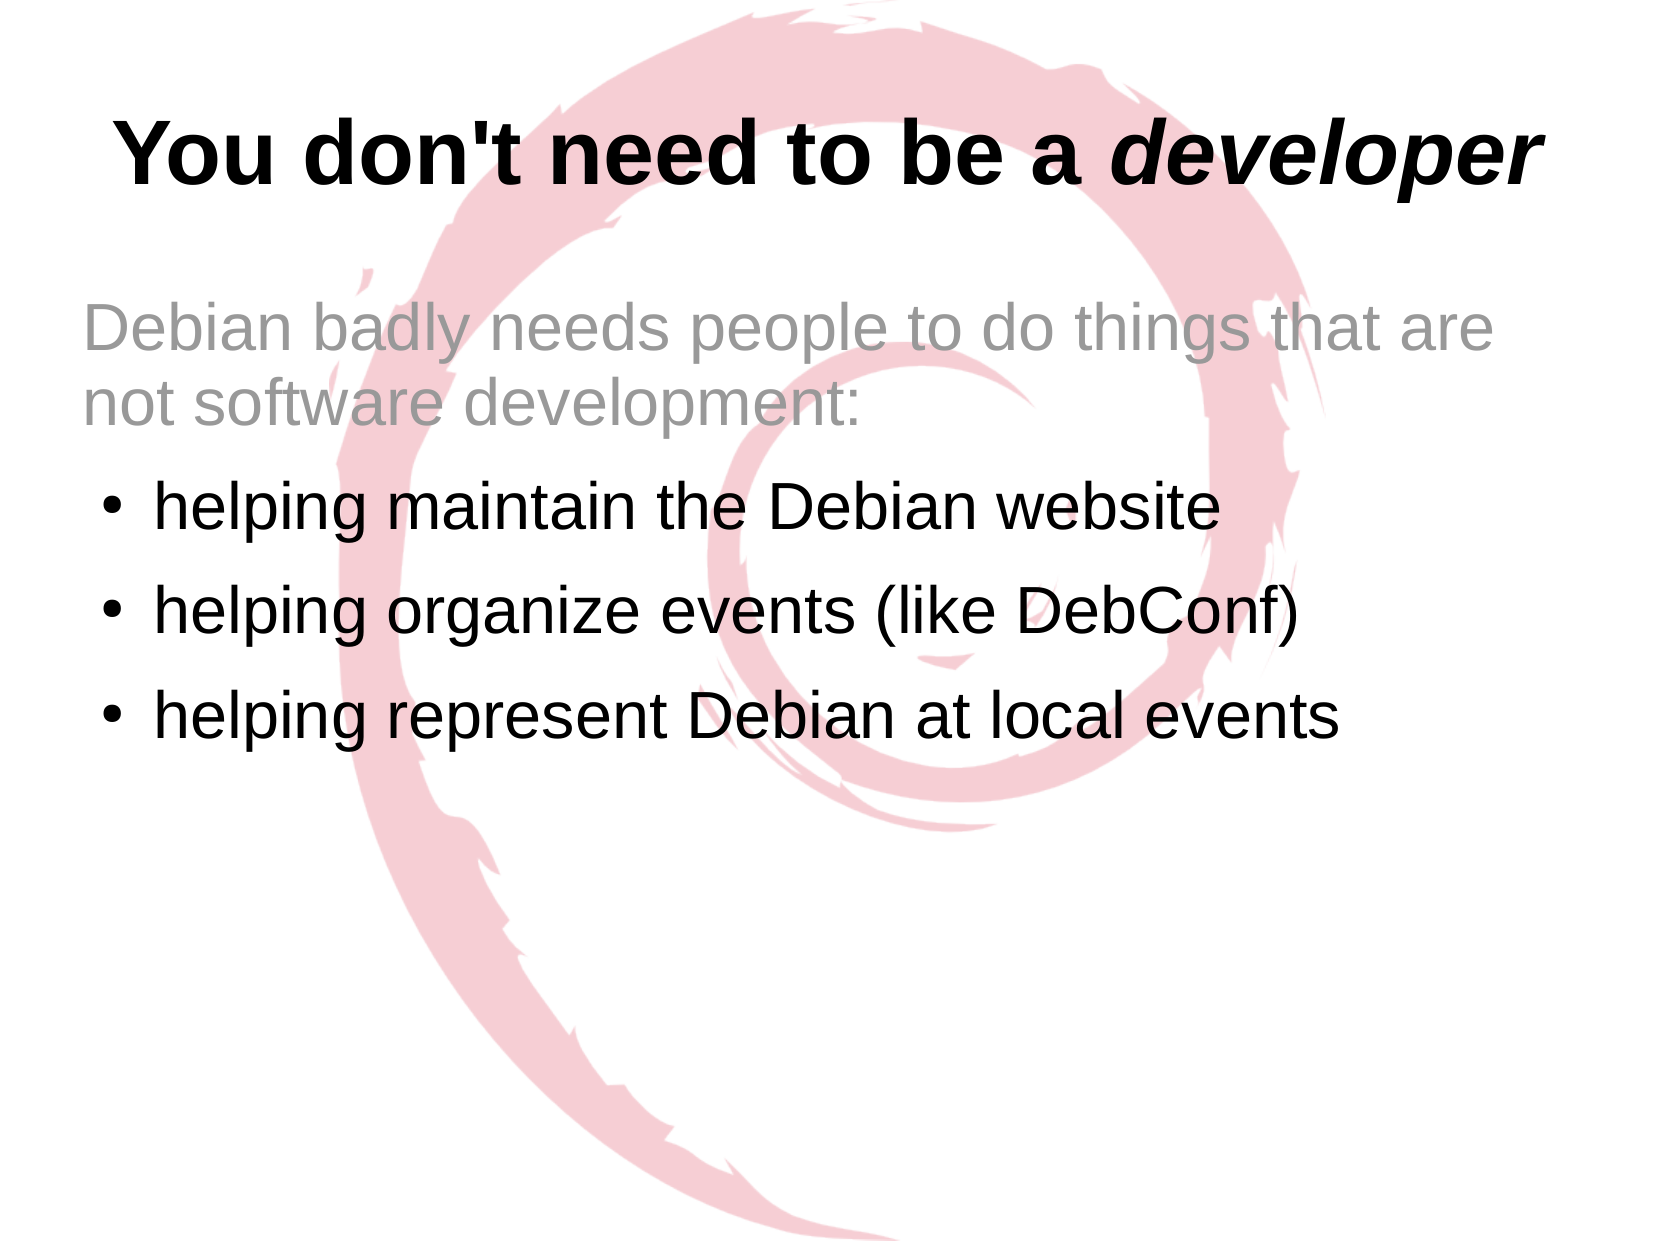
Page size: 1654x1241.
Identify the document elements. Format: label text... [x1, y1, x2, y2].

list Debian badly needs people to do things that are not software development: helping maintain the Debian website helping organize events (like DebConf) helping represent Debian at local events [82, 290, 1571, 1109]
title You don't need to be a developer [82, 49, 1571, 257]
